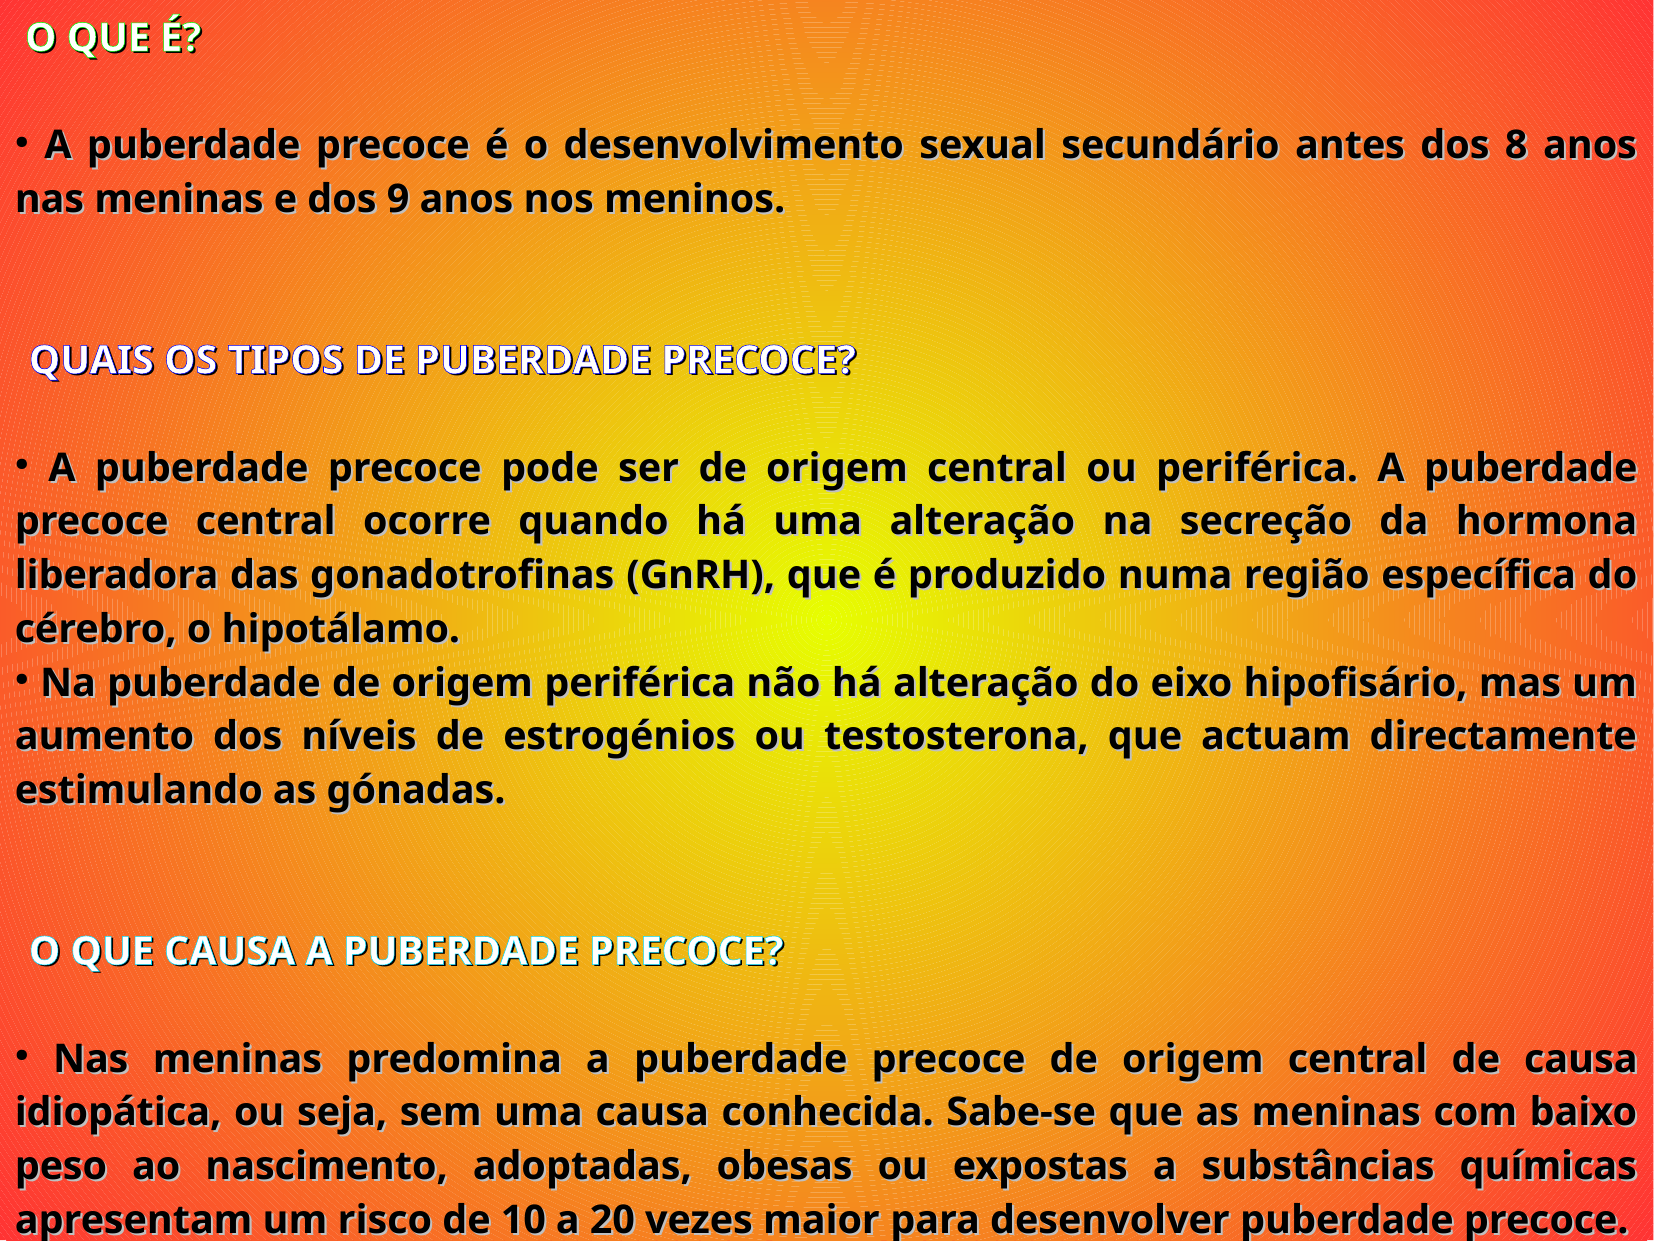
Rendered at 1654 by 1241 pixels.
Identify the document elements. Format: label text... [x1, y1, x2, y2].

text_box O QUE É? A puberdade precoce é o desenvolvimento sexual secundário antes dos 8 anos nas meninas e dos 9 anos nos meninos. QUAIS OS TIPOS DE PUBERDADE PRECOCE? A puberdade precoce pode ser de origem central ou periférica. A puberdade precoce central ocorre quando há uma alteração na secreção da hormona liberadora das gonadotrofinas (GnRH), que é produzido numa região específica do cérebro, o hipotálamo. Na puberdade de origem periférica não há alteração do eixo hipofisário, mas um aumento dos níveis de estrogénios ou testosterona, que actuam directamente estimulando as gónadas. O QUE CAUSA A PUBERDADE PRECOCE? Nas meninas predomina a puberdade precoce de origem central de causa idiopática, ou seja, sem uma causa conhecida. Sabe-se que as meninas com baixo peso ao nascimento, adoptadas, obesas ou expostas a substâncias químicas apresentam um risco de 10 a 20 vezes maior para desenvolver puberdade precoce. Em relação aos meninos, mais de 50% dos casos apresentam uma causa orgânica, principalmente tumores do sistema nervoso central e testículos. [0, 1, 1654, 1241]
